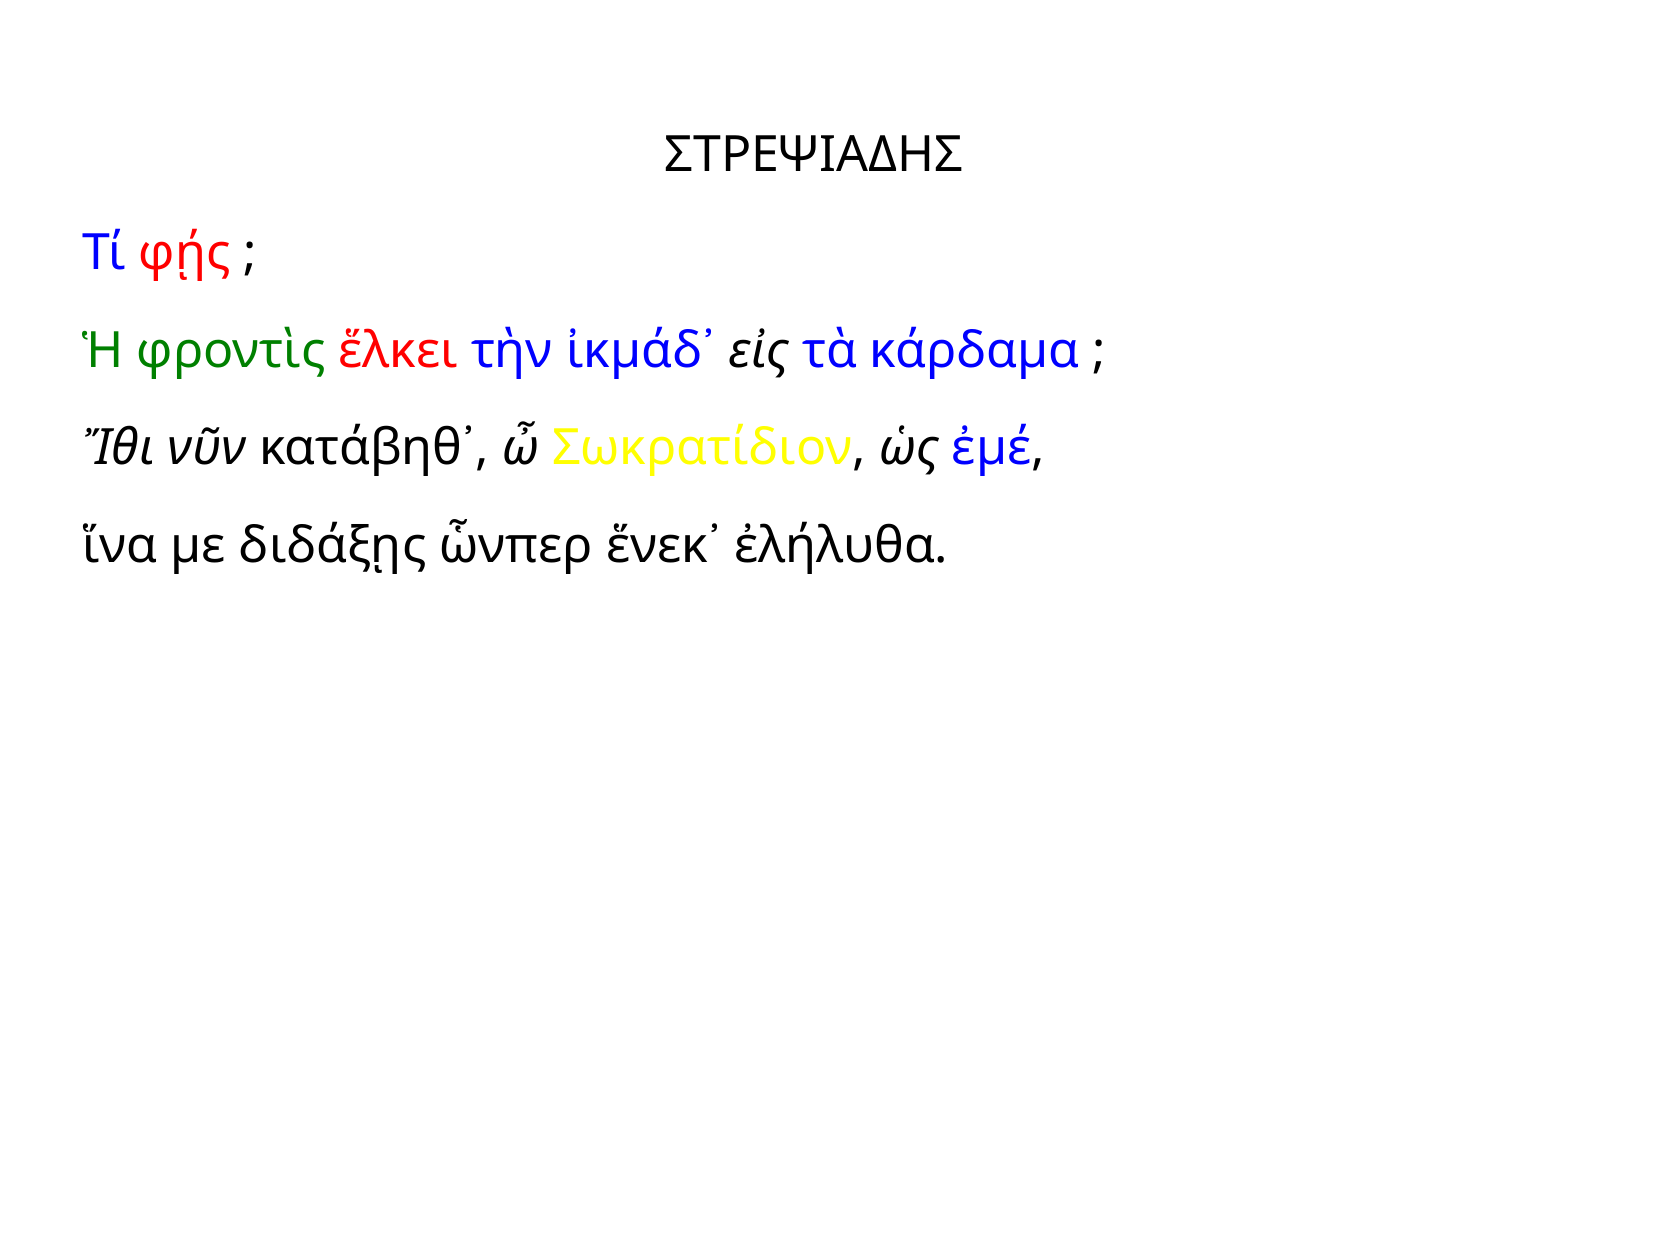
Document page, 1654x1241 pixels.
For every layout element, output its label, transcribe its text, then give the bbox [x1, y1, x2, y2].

list ΣΤΡΕΨΙΑΔΗΣ Τί φῄς ; Ἡ φροντὶς ἕλκει τὴν ἰκμάδ᾿ εἰς τὰ κάρδαμα ; Ἴθι νῦν κατάβηθ᾿, ὦ Σωκρατίδιον, ὡς ἐμέ, ἵνα με διδάξῃς ὧνπερ ἕνεκ᾿ ἐλήλυθα. [82, 118, 1571, 1222]
